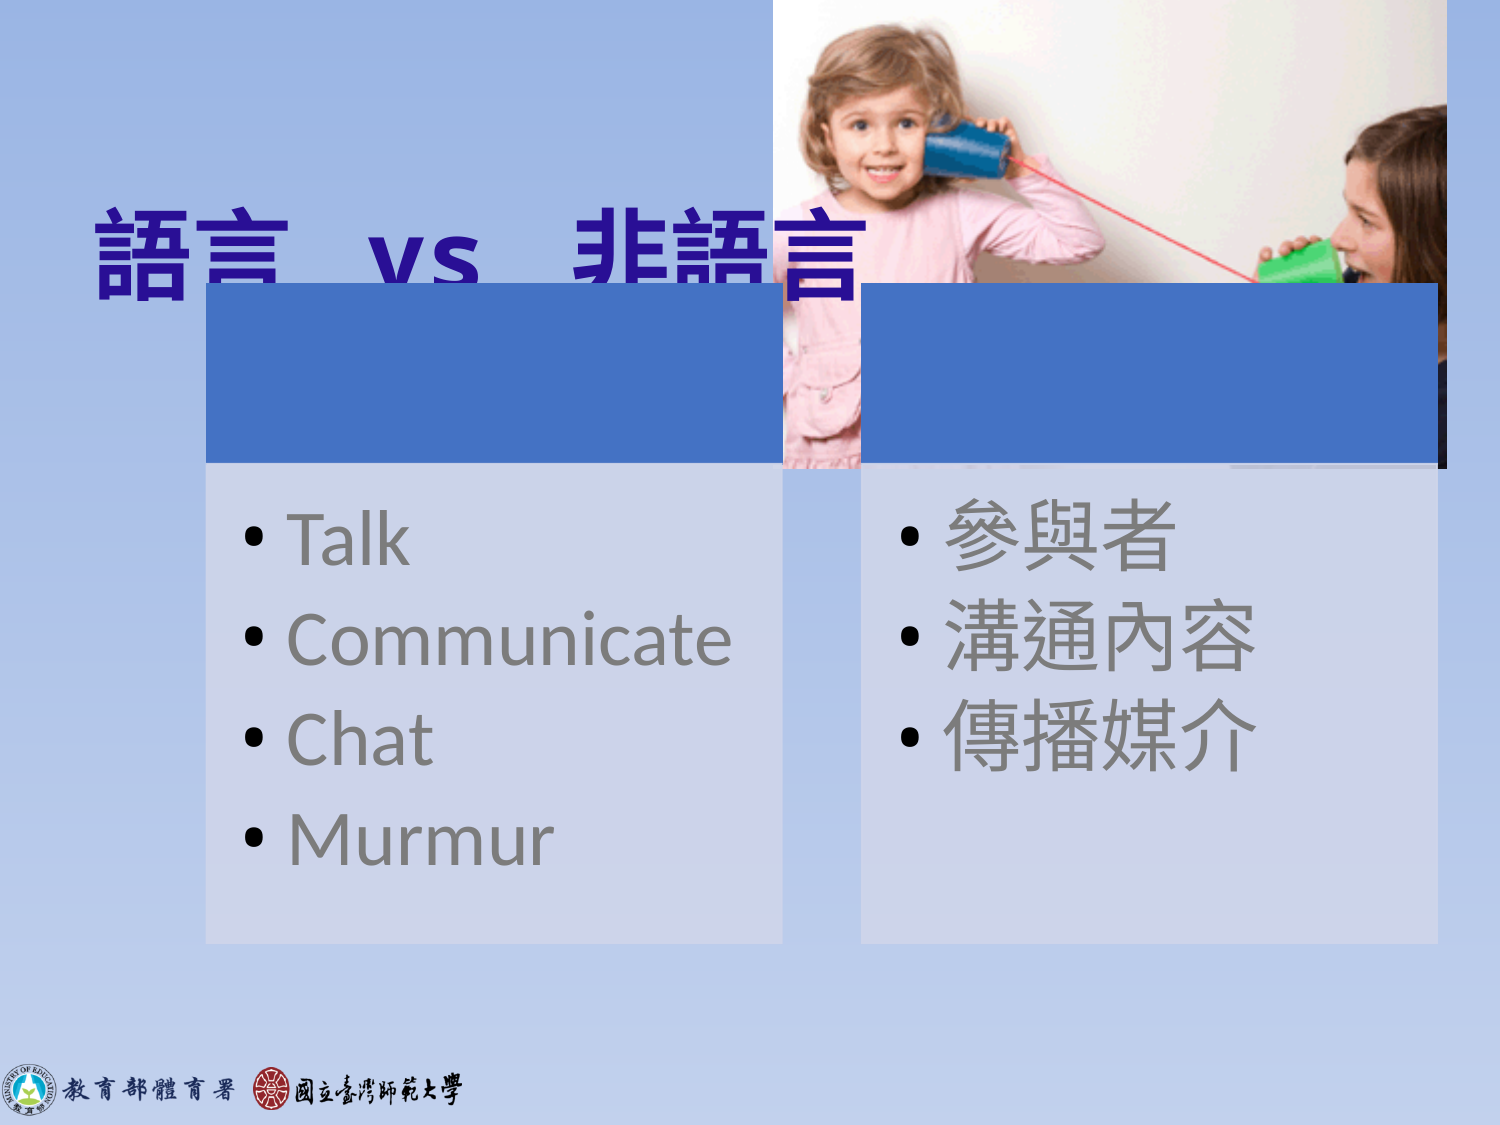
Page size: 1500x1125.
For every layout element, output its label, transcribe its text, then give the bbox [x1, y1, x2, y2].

text_box [861, 284, 1437, 463]
text_box Talk Communicate Chat Murmur [206, 463, 782, 943]
text_box 參與者 溝通內容 傳播媒介 [861, 463, 1437, 943]
text_box [206, 284, 782, 463]
picture [799, 279, 841, 288]
picture [773, 0, 1447, 470]
title 語言 vs 非語言 [53, 185, 910, 270]
